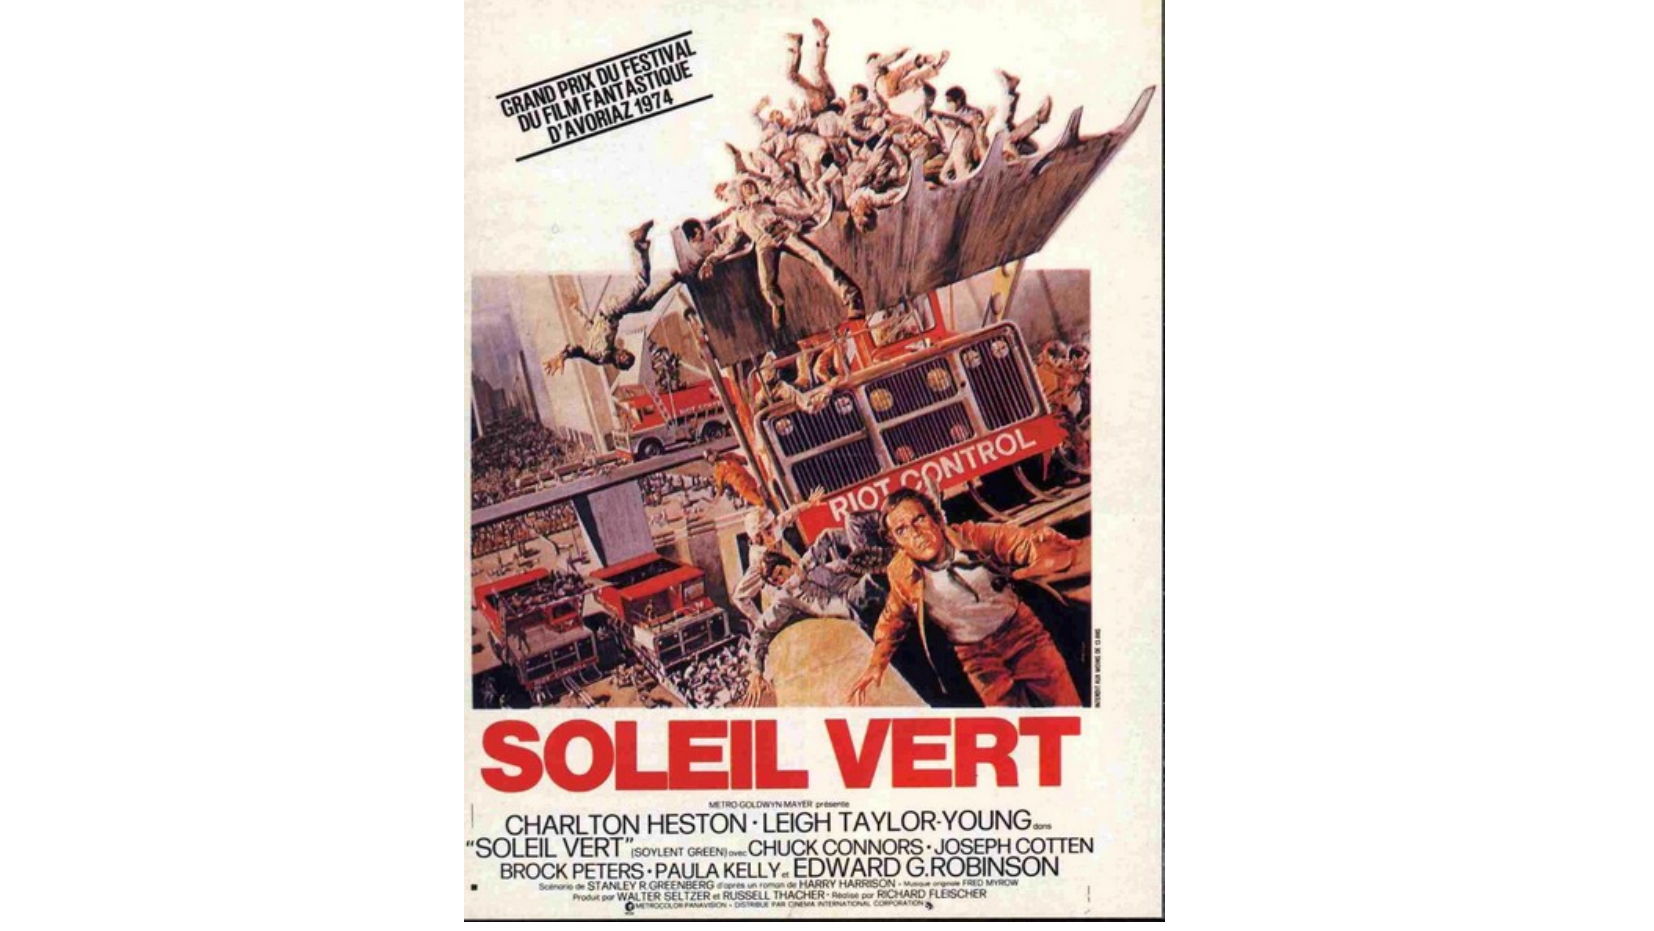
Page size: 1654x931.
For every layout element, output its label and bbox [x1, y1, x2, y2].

picture [464, 0, 1165, 923]
